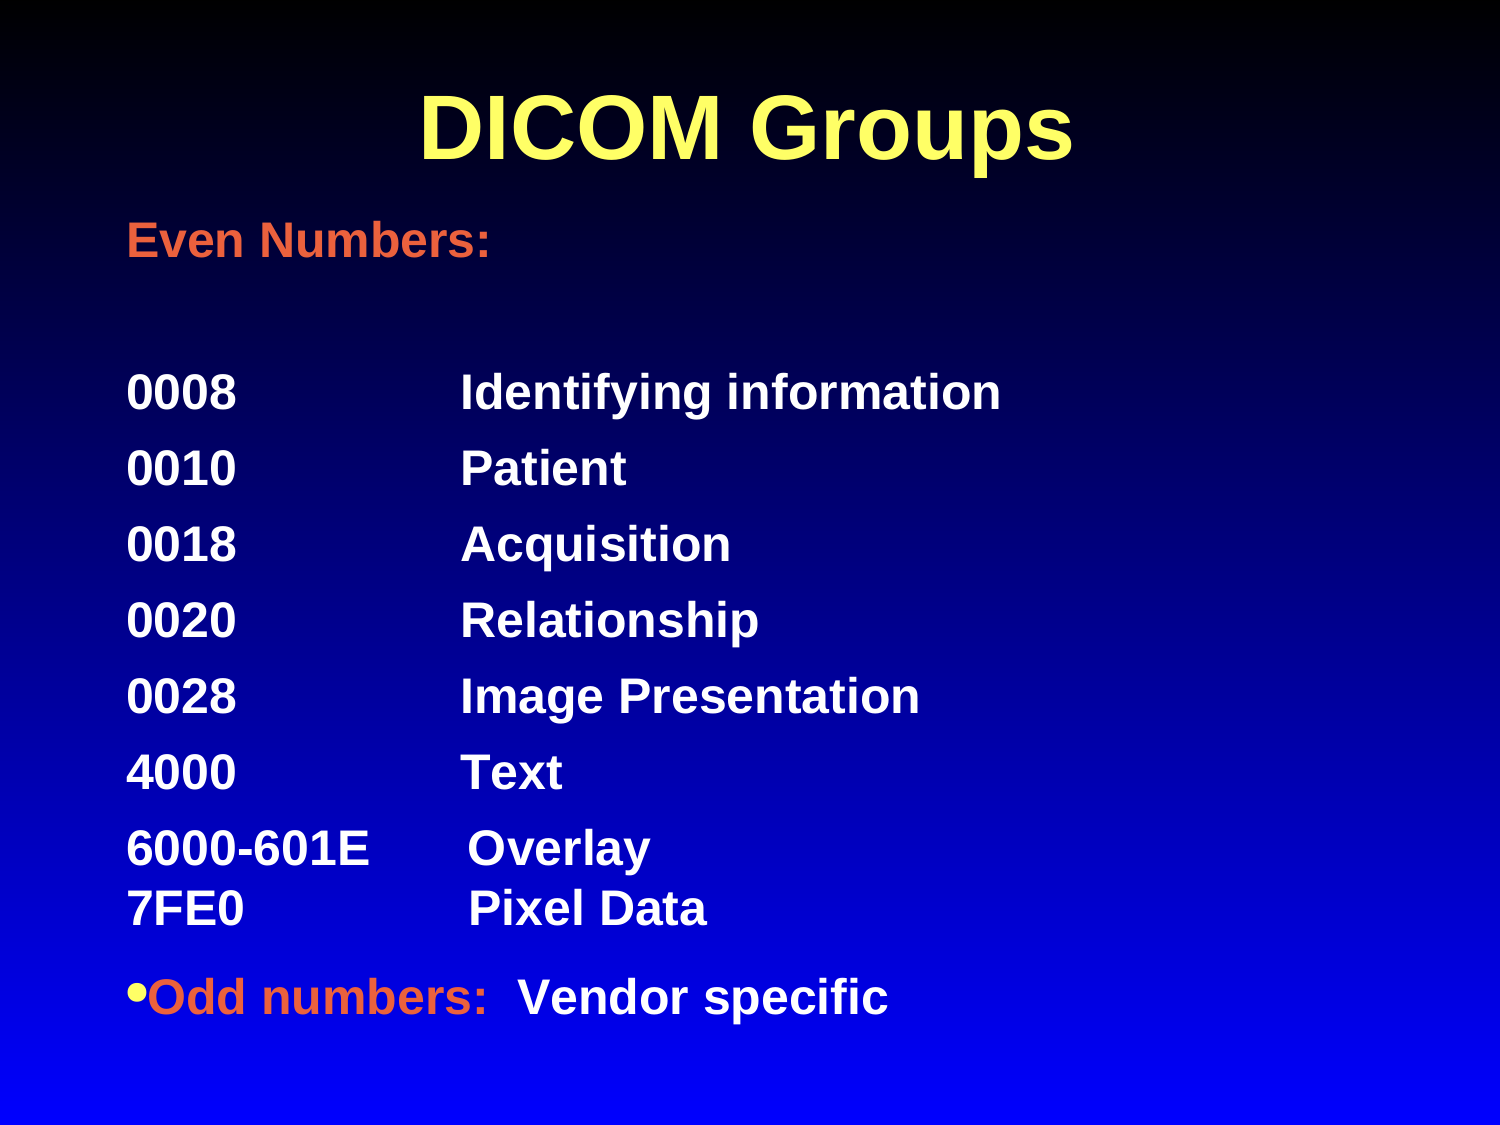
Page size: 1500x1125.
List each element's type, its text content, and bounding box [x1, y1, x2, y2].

list Even Numbers: 0008 Identifying information 0010 Patient 0018 Acquisition 0020 Relationship 0028 Image Presentation 4000 Text 6000-601E Overlay 7FE0 Pixel Data Odd numbers: Vendor specific [51, 212, 1473, 1031]
title DICOM Groups [109, 14, 1385, 212]
